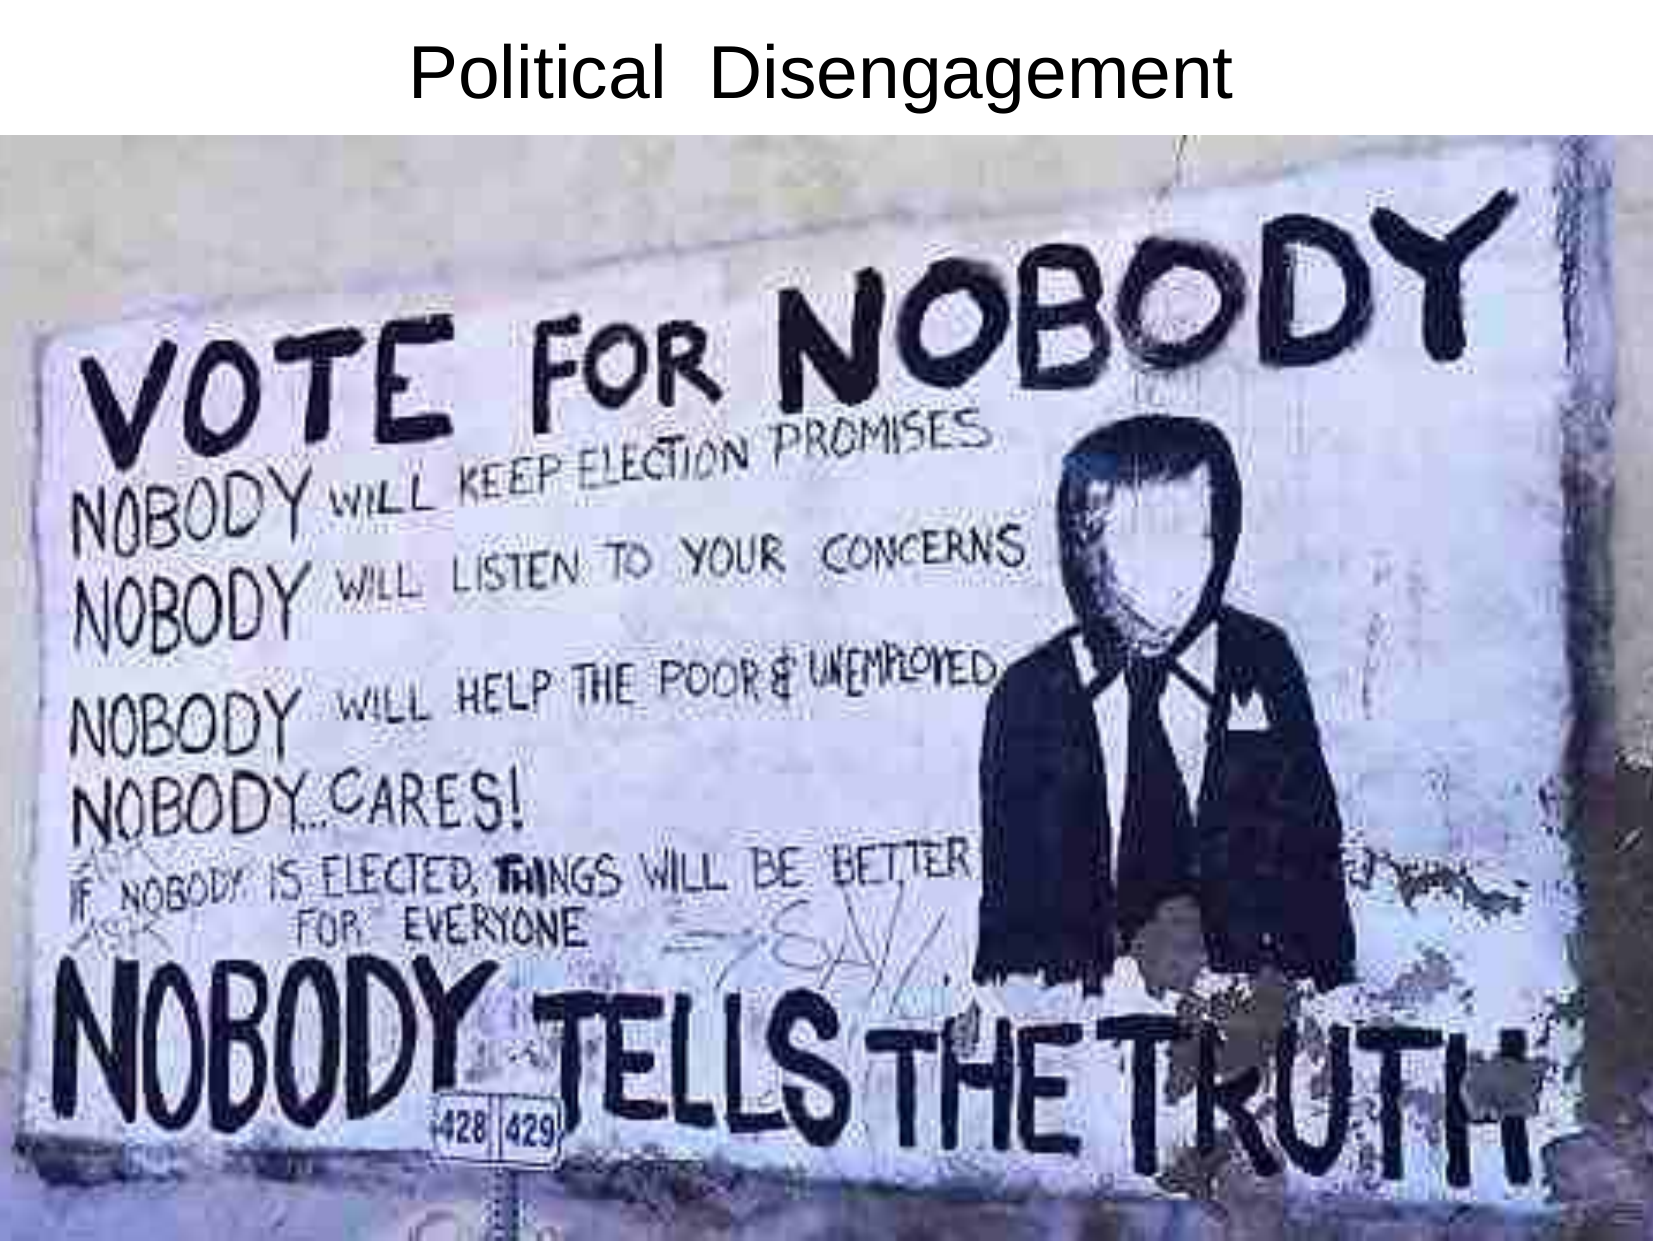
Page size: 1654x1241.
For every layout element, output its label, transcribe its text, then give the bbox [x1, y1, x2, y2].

picture [0, 135, 1653, 1241]
text_box Political Disengagement [13, 0, 1630, 176]
